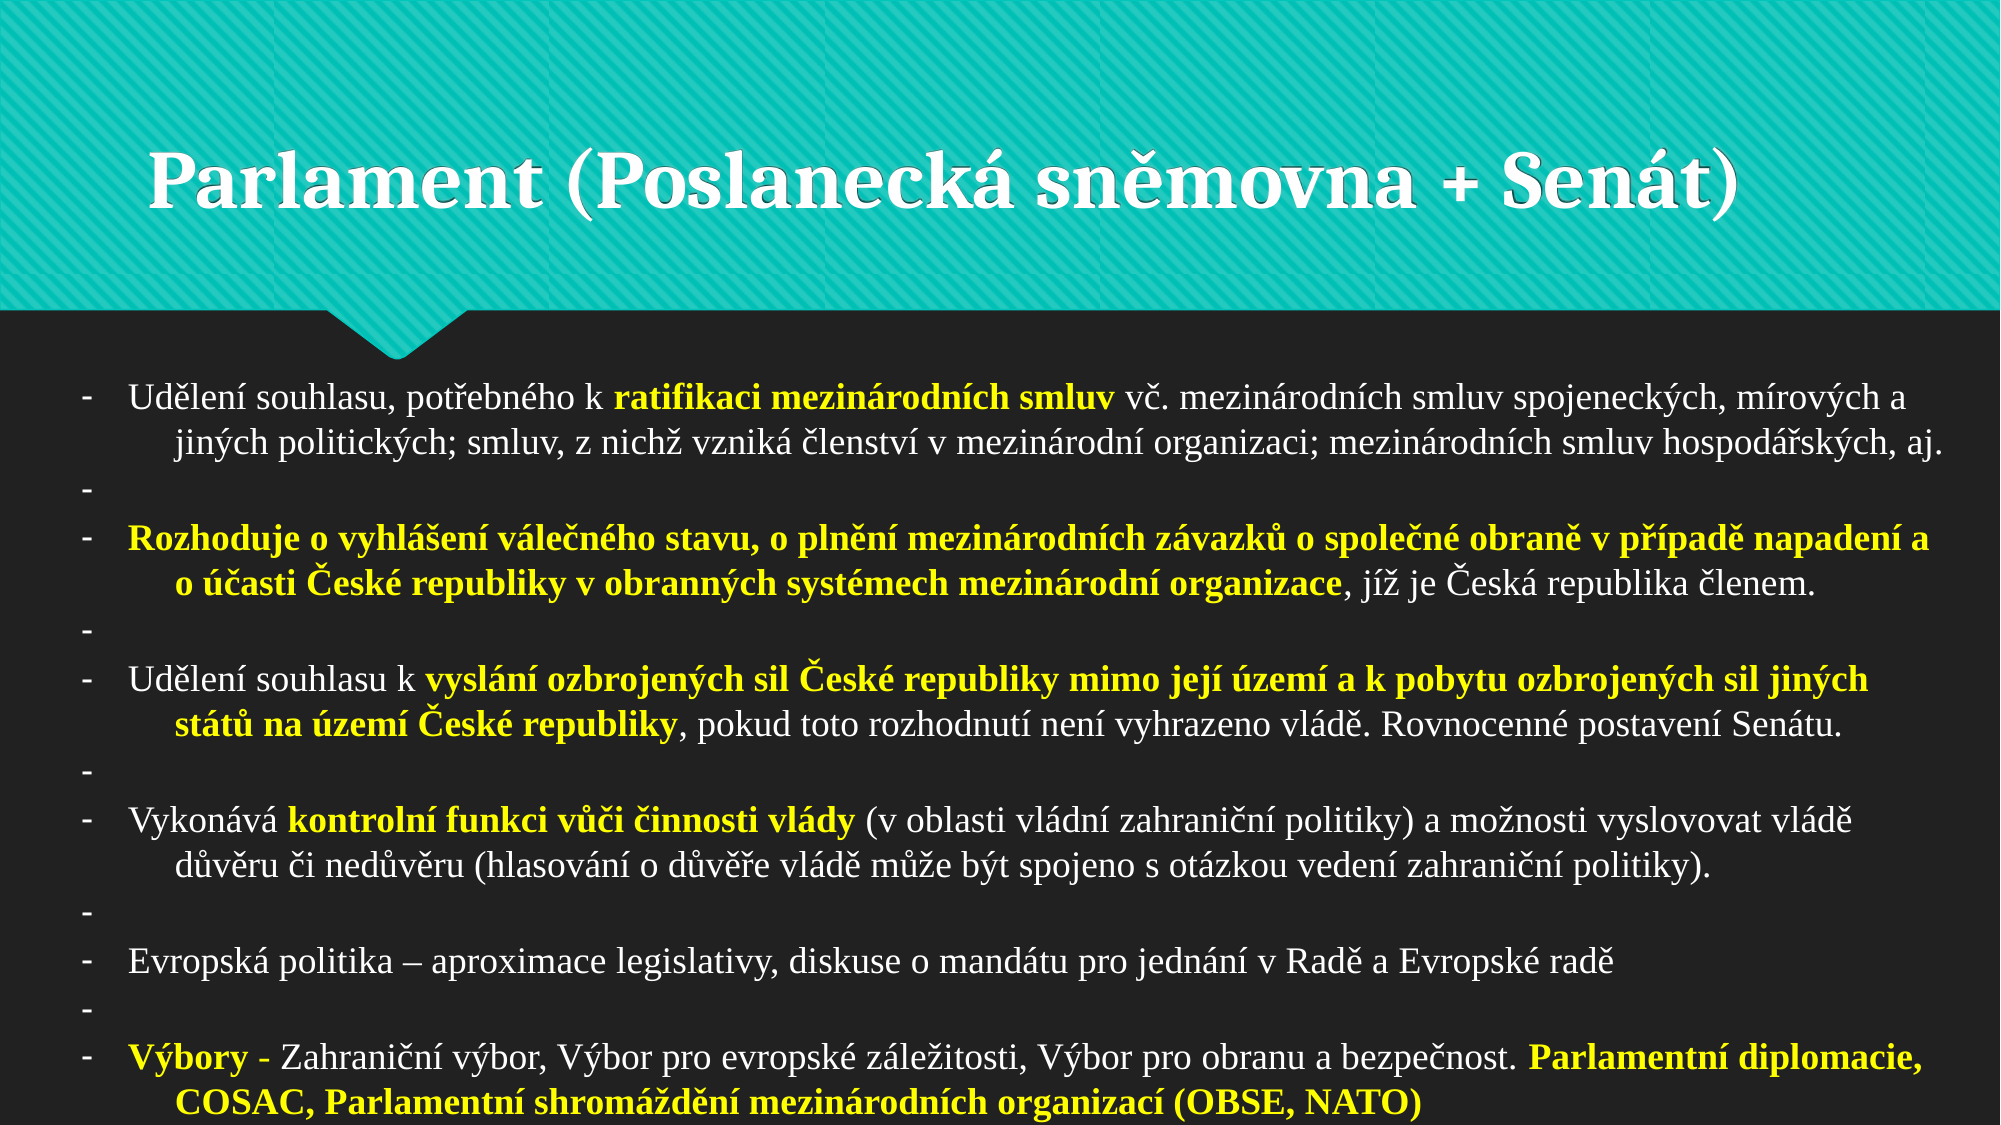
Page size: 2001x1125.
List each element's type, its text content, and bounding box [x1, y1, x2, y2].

title Parlament (Poslanecká sněmovna + Senát) [132, 73, 1868, 233]
text_box Udělení souhlasu, potřebného k ratifikaci mezinárodních smluv vč. mezinárodních smluv spojeneckých, mírových a jiných politických; smluv, z nichž vzniká členství v mezinárodní organizaci; mezinárodních smluv hospodářských, aj. Rozhoduje o vyhlášení válečného stavu, o plnění mezinárodních závazků o společné obraně v případě napadení a o účasti České republiky v obranných systémech mezinárodní organizace, jíž je Česká republika členem. Udělení souhlasu k vyslání ozbrojených sil České republiky mimo její území a k pobytu ozbrojených sil jiných států na území České republiky, pokud toto rozhodnutí není vyhrazeno vládě. Rovnocenné postavení Senátu. Vykonává kontrolní funkci vůči činnosti vlády (v oblasti vládní zahraniční politiky) a možnosti vyslovovat vládě důvěru či nedůvěru (hlasování o důvěře vládě může být spojeno s otázkou vedení zahraniční politiky). Evropská politika – aproximace legislativy, diskuse o mandátu pro jednání v Radě a Evropské radě Výbory - Zahraniční výbor, Výbor pro evropské záležitosti, Výbor pro obranu a bezpečnost. Parlamentní diplomacie, COSAC, Parlamentní shromáždění mezinárodních organizací (OBSE, NATO) [66, 364, 1968, 1125]
